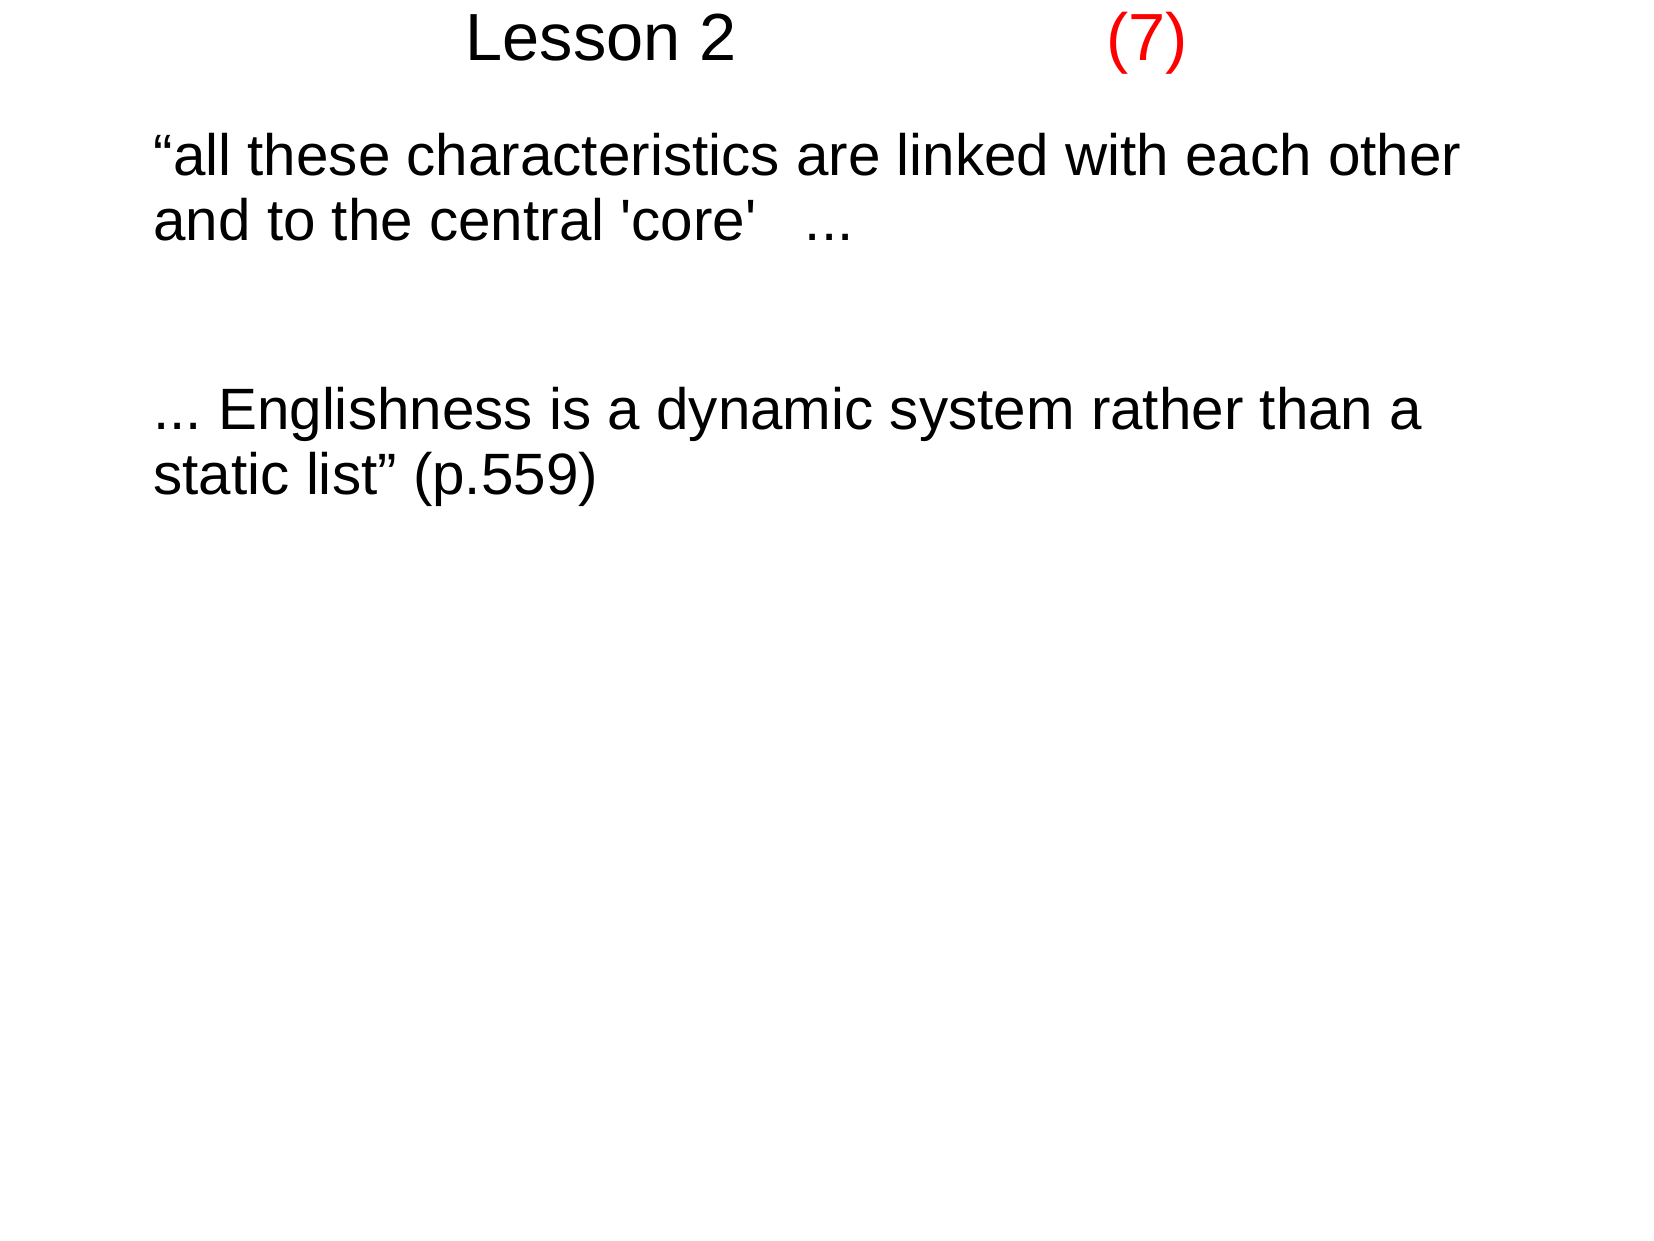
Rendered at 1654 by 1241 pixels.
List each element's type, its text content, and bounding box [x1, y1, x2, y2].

title Lesson 2 (7) [82, 0, 1571, 75]
list “all these characteristics are linked with each other and to the central 'core' ... ... Englishness is a dynamic system rather than a static list” (p.559) [82, 122, 1571, 1010]
